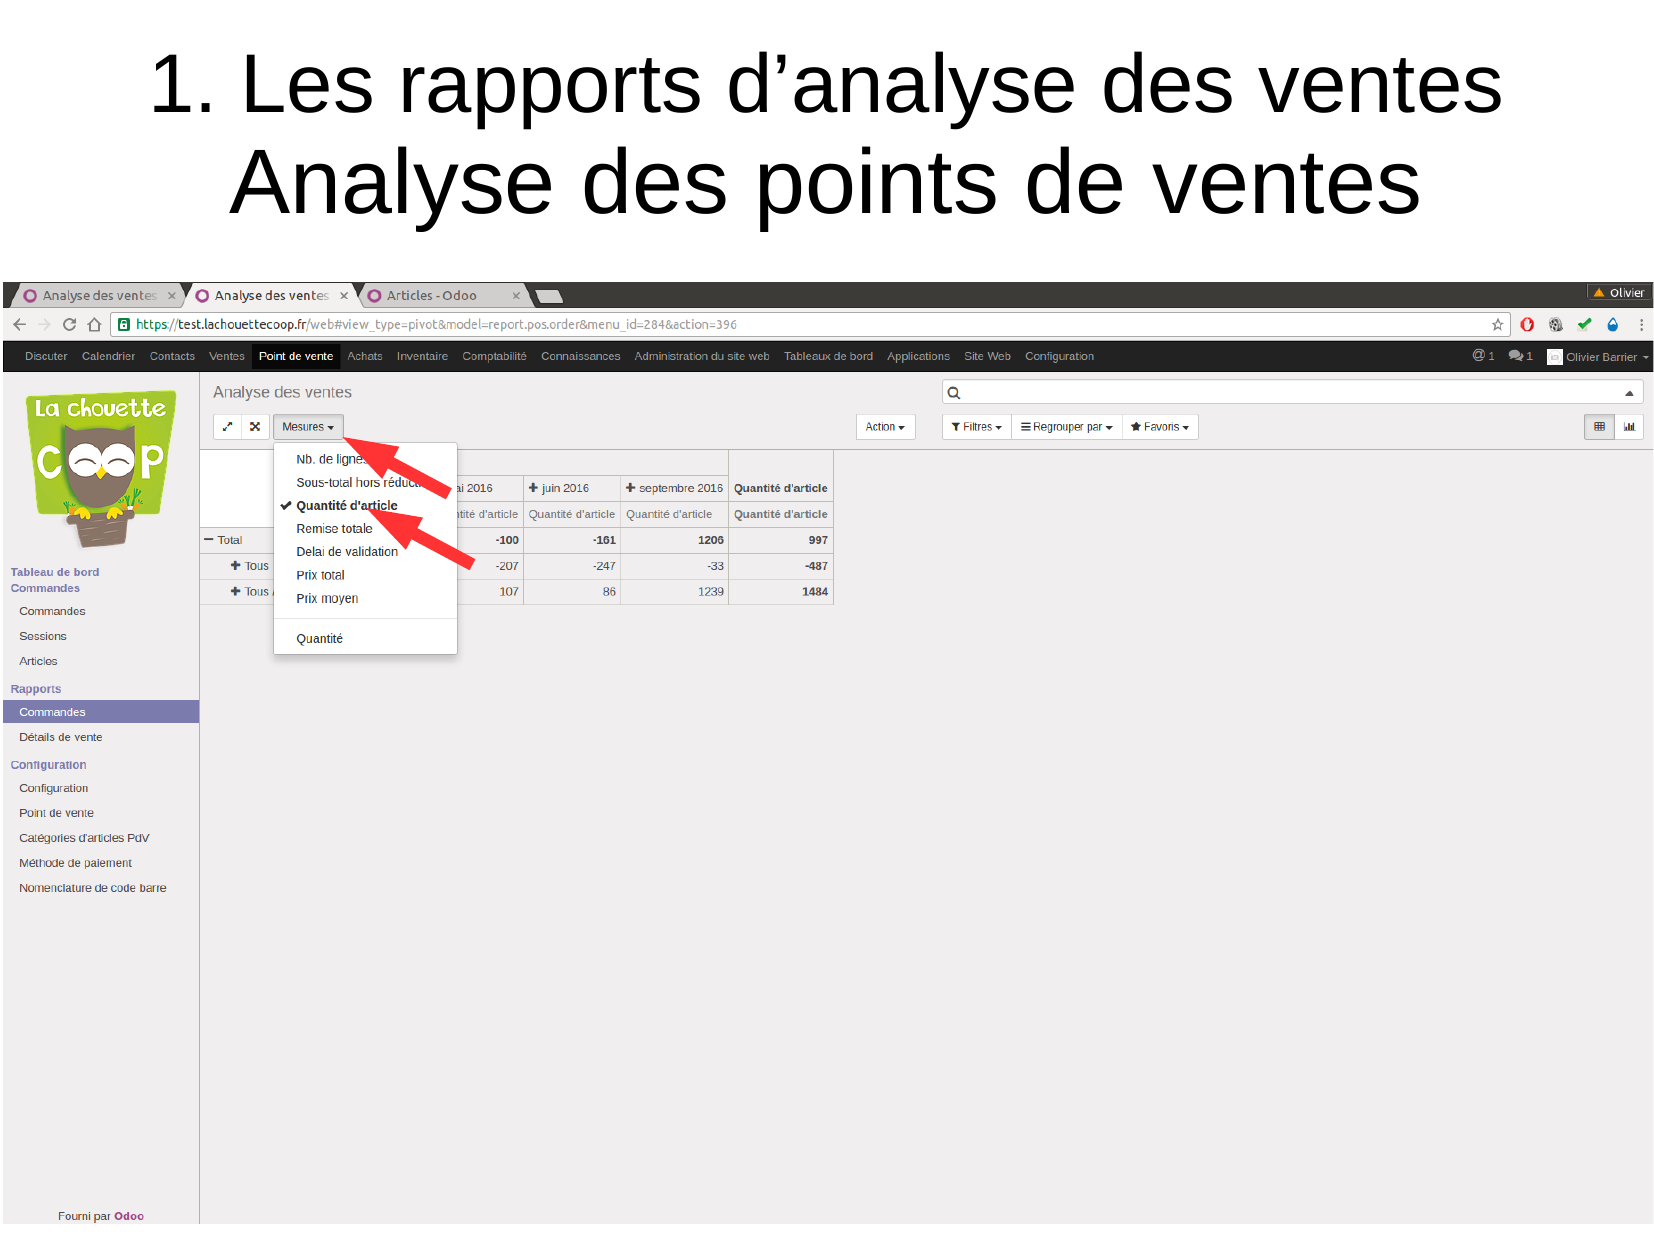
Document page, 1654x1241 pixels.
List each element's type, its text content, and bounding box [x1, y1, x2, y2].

title 1. Les rapports d’analyse des ventes Analyse des points de ventes [82, 31, 1571, 239]
picture [3, 282, 1654, 1224]
